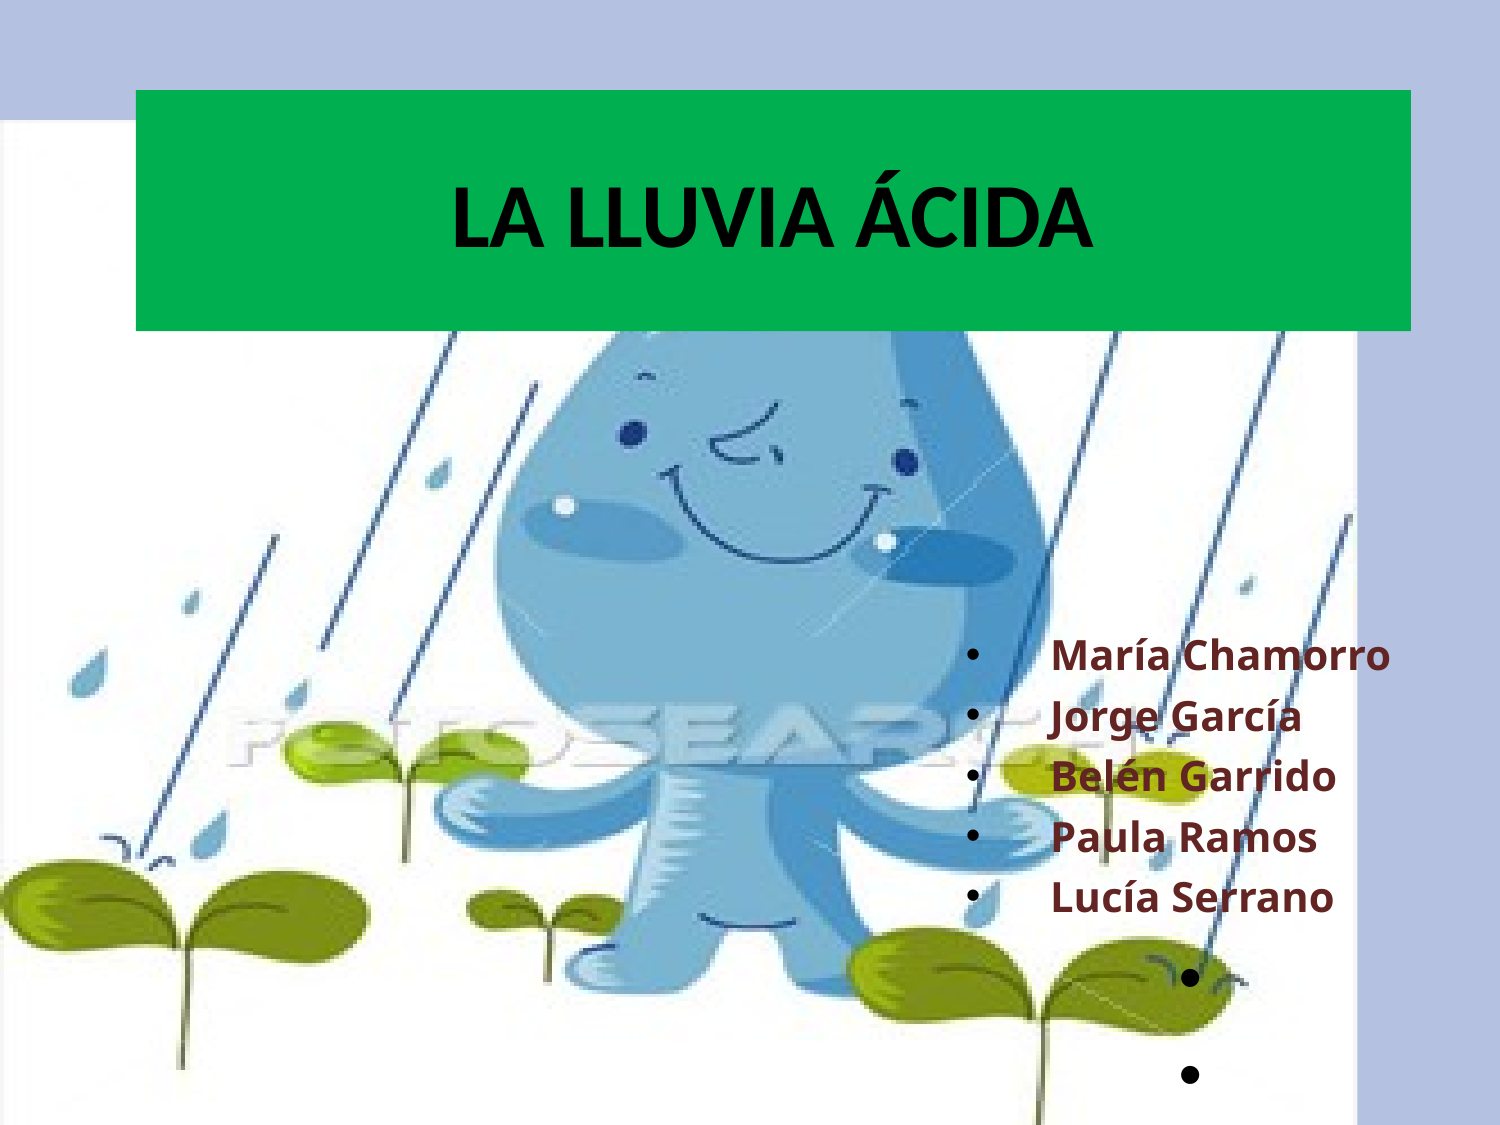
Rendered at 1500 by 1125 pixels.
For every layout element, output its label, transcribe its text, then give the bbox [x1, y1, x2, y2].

title La lluvia ácida [135, 90, 1411, 332]
picture [0, 120, 1358, 1125]
subtitle María Chamorro Jorge García Belén Garrido Paula Ramos Lucía Serrano [950, 621, 1500, 1071]
